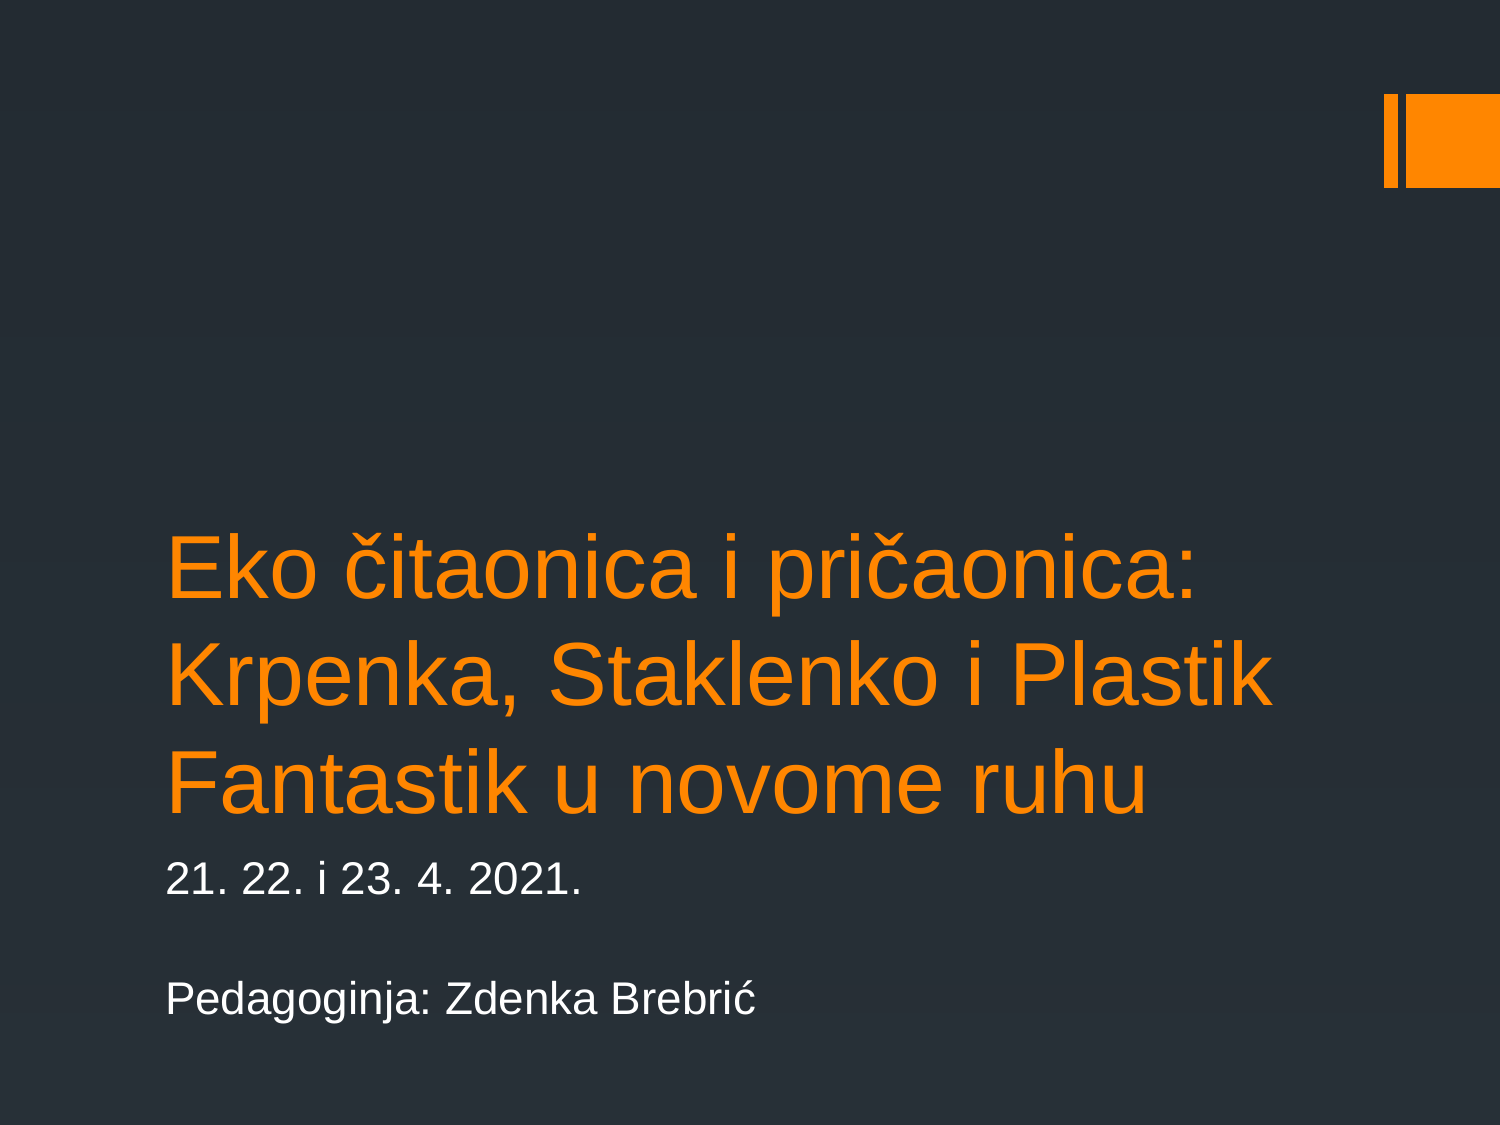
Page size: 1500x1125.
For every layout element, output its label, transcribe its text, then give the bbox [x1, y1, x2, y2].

title Eko čitaonica i pričaonica: Krpenka, Staklenko i Plastik Fantastik u novome ruhu [150, 412, 1351, 839]
subtitle 21. 22. i 23. 4. 2021. Pedagoginja: Zdenka Brebrić [150, 847, 1351, 1036]
